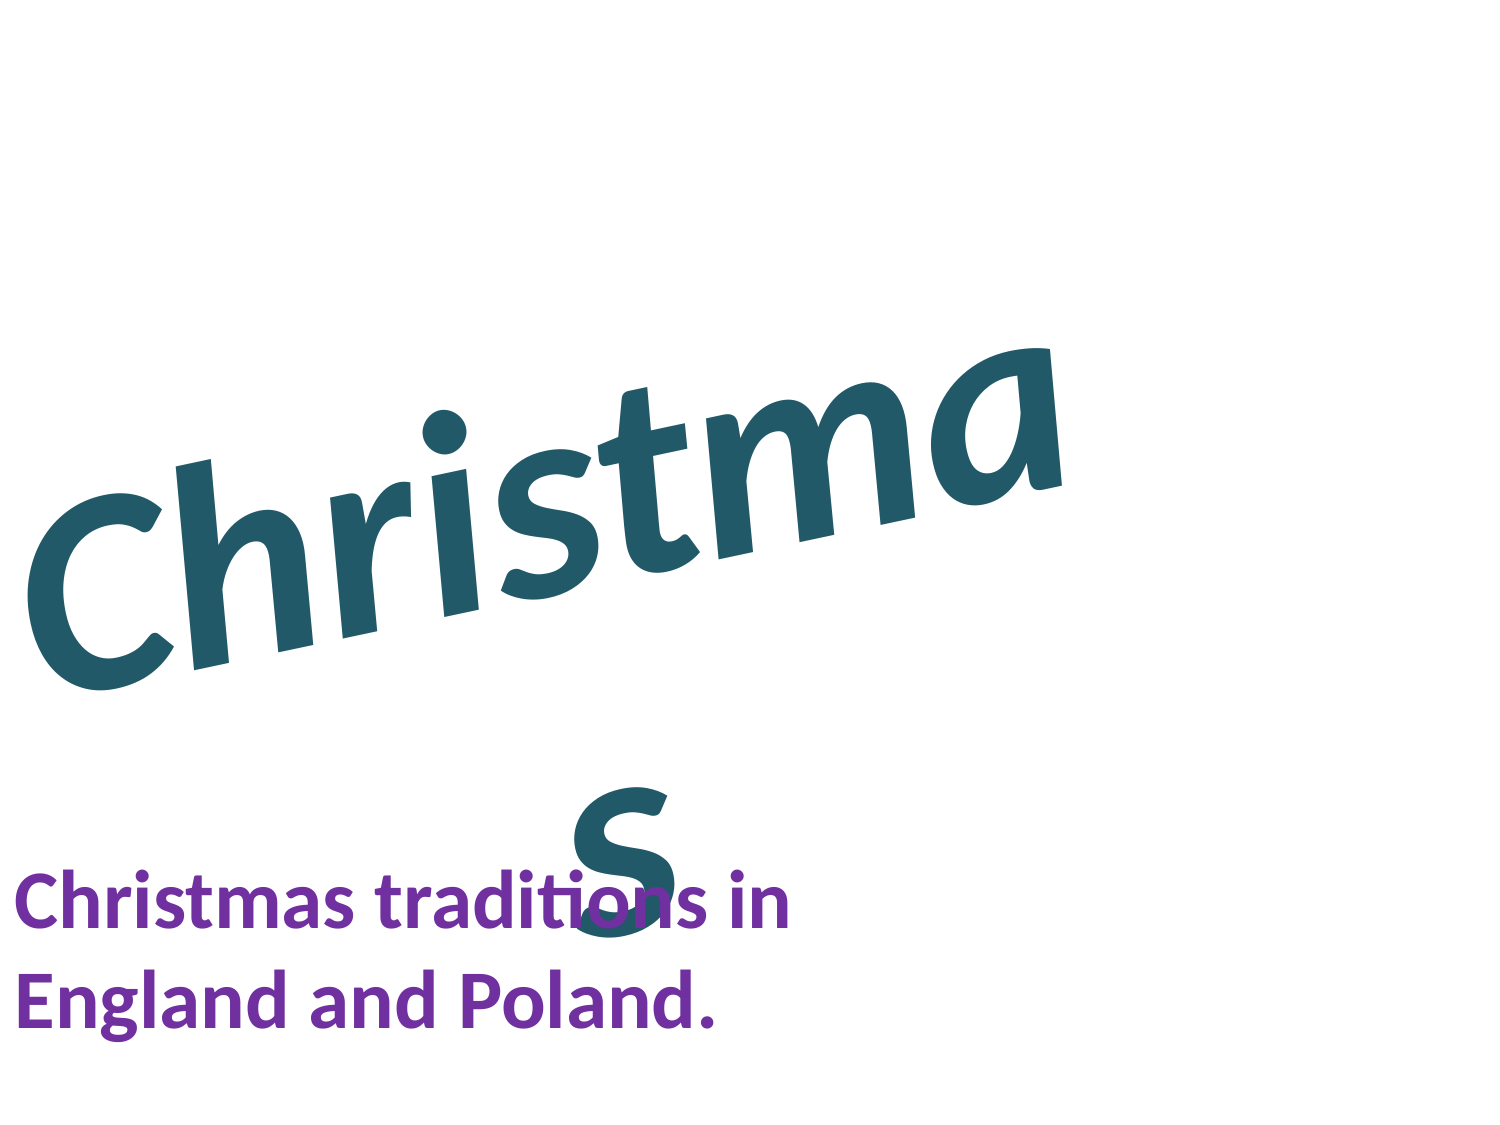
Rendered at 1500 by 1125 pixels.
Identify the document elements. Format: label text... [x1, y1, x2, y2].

subtitle Christmas traditions in England and Poland. [0, 837, 1050, 1125]
title Christmas [0, 0, 1112, 507]
